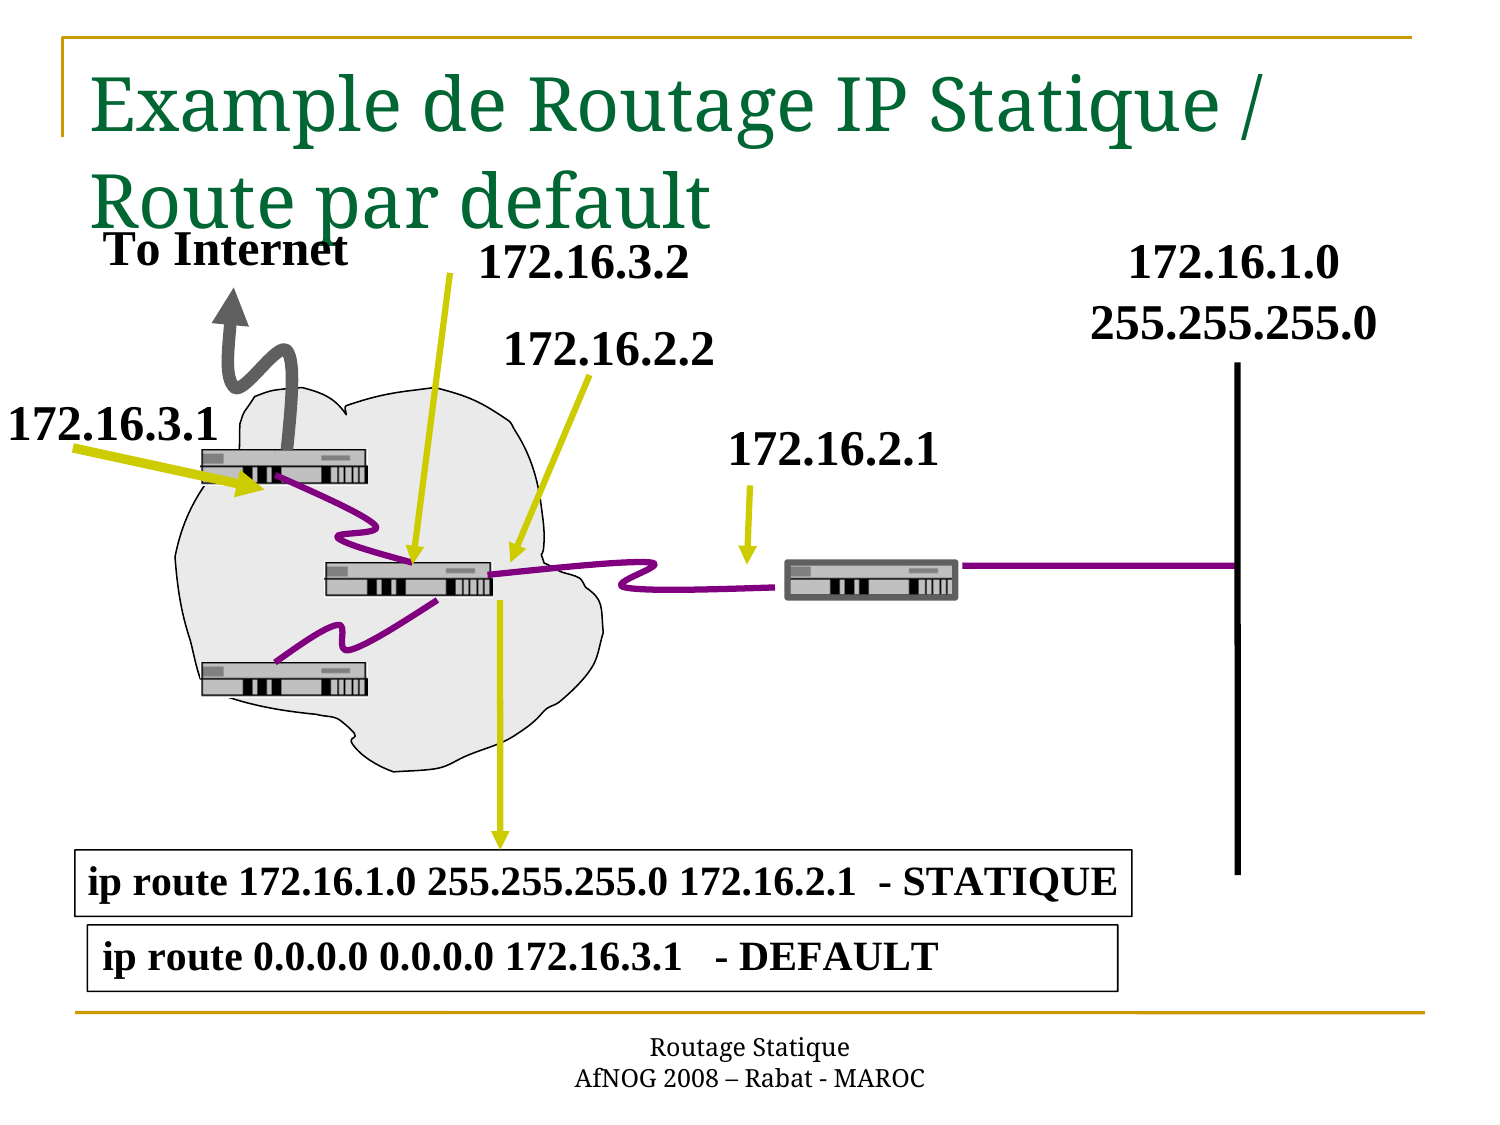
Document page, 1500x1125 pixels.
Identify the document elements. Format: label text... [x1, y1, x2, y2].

picture [200, 449, 368, 486]
text_box [230, 571, 604, 772]
text_box [294, 387, 432, 558]
text_box ip route 0.0.0.0 0.0.0.0 172.16.3.1 - DEFAULT [87, 924, 1118, 988]
text_box 172.16.3.2 [462, 224, 706, 298]
text_box To Internet [87, 212, 364, 286]
text_box [248, 388, 285, 449]
text_box [174, 486, 433, 678]
text_box 172.16.2.2 [487, 312, 731, 386]
picture [791, 566, 952, 594]
picture [200, 662, 368, 698]
title Example de Routage IP Statique / Route par default [75, 45, 1426, 261]
text_box 172.16.3.1 [0, 387, 248, 461]
picture [324, 562, 493, 598]
text_box 172.16.1.0 255.255.255.0 [1075, 224, 1393, 358]
text_box ip route 172.16.1.0 255.255.255.0 172.16.2.1 - STATIQUE [72, 849, 1135, 914]
text_box [415, 388, 549, 571]
text_box 172.16.2.1 [712, 412, 956, 485]
picture [200, 481, 221, 486]
